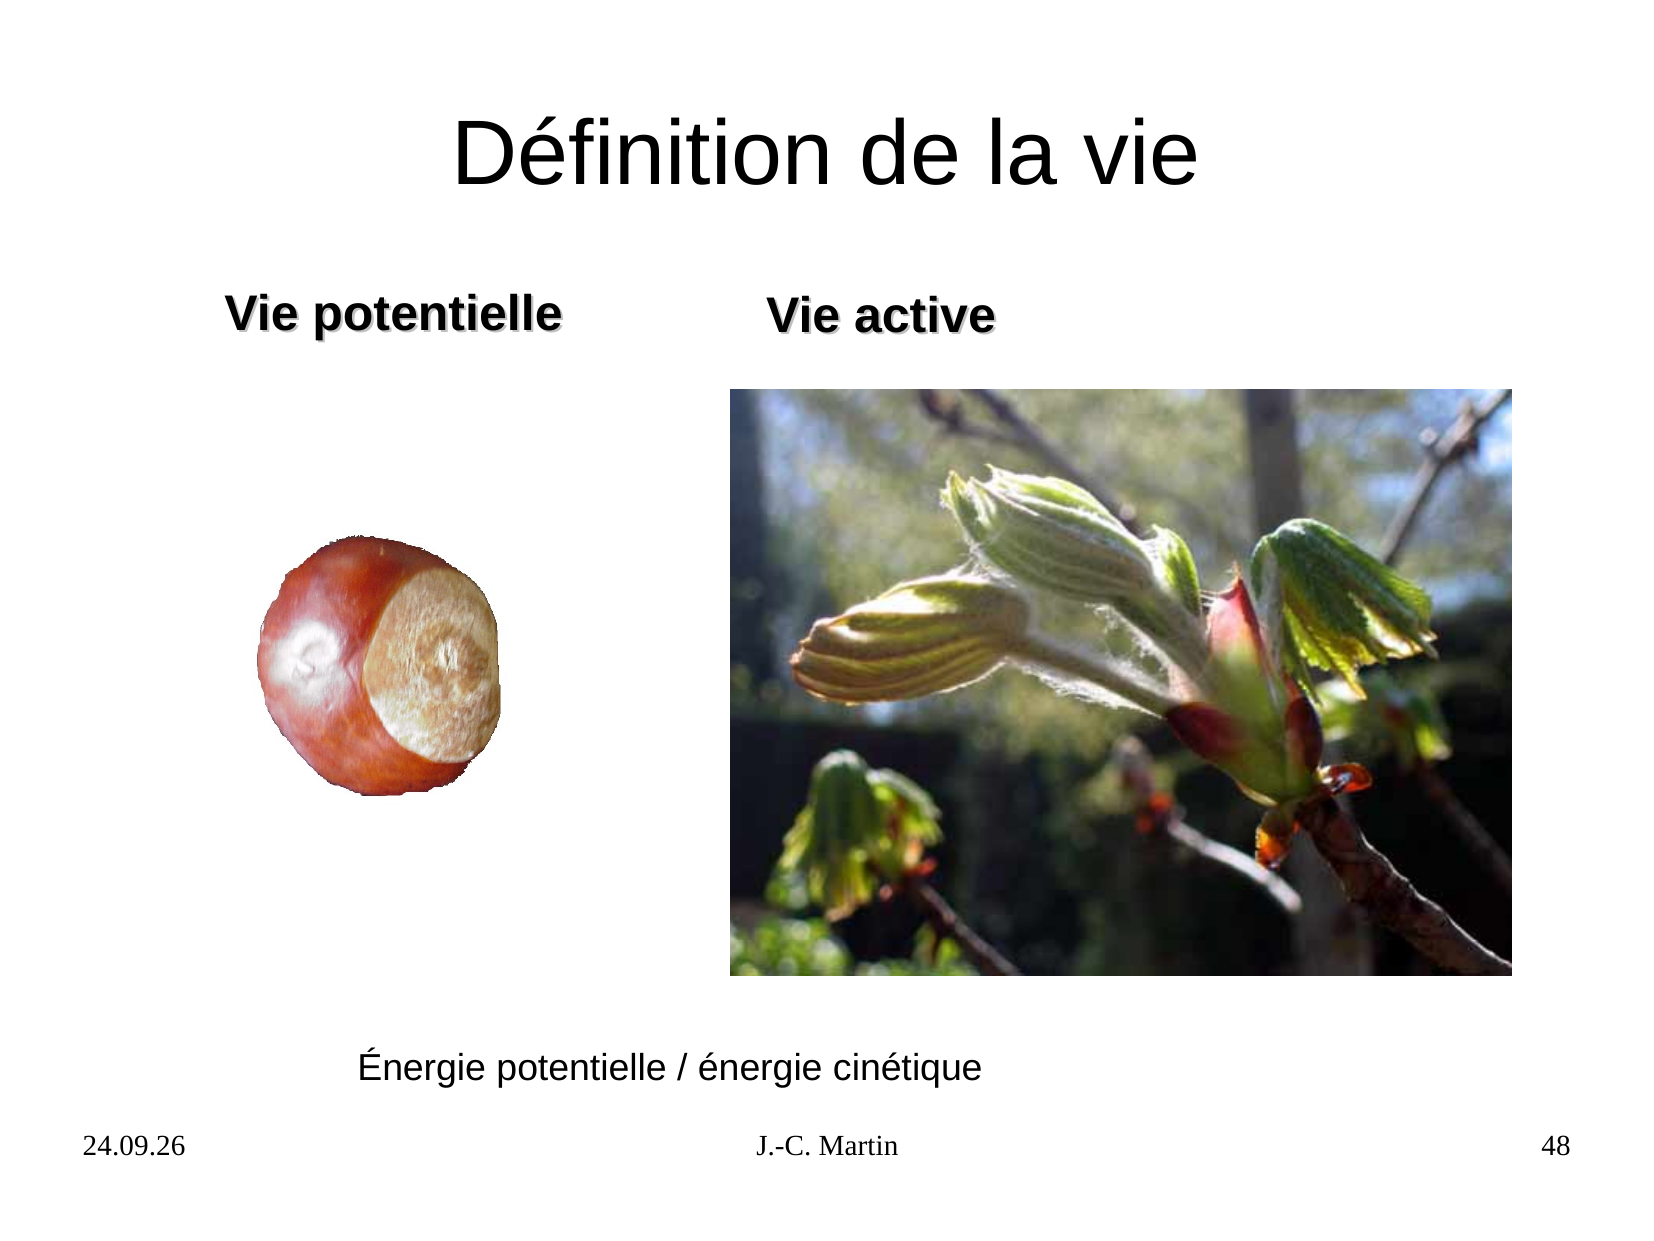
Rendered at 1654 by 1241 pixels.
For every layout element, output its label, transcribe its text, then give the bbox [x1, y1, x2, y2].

text_box Vie potentielle [209, 277, 579, 357]
text_box Énergie potentielle / énergie cinétique [342, 1039, 998, 1101]
text_box Vie active [751, 279, 1012, 359]
title Définition de la vie [82, 49, 1571, 257]
picture [238, 512, 517, 813]
picture [730, 389, 1512, 976]
